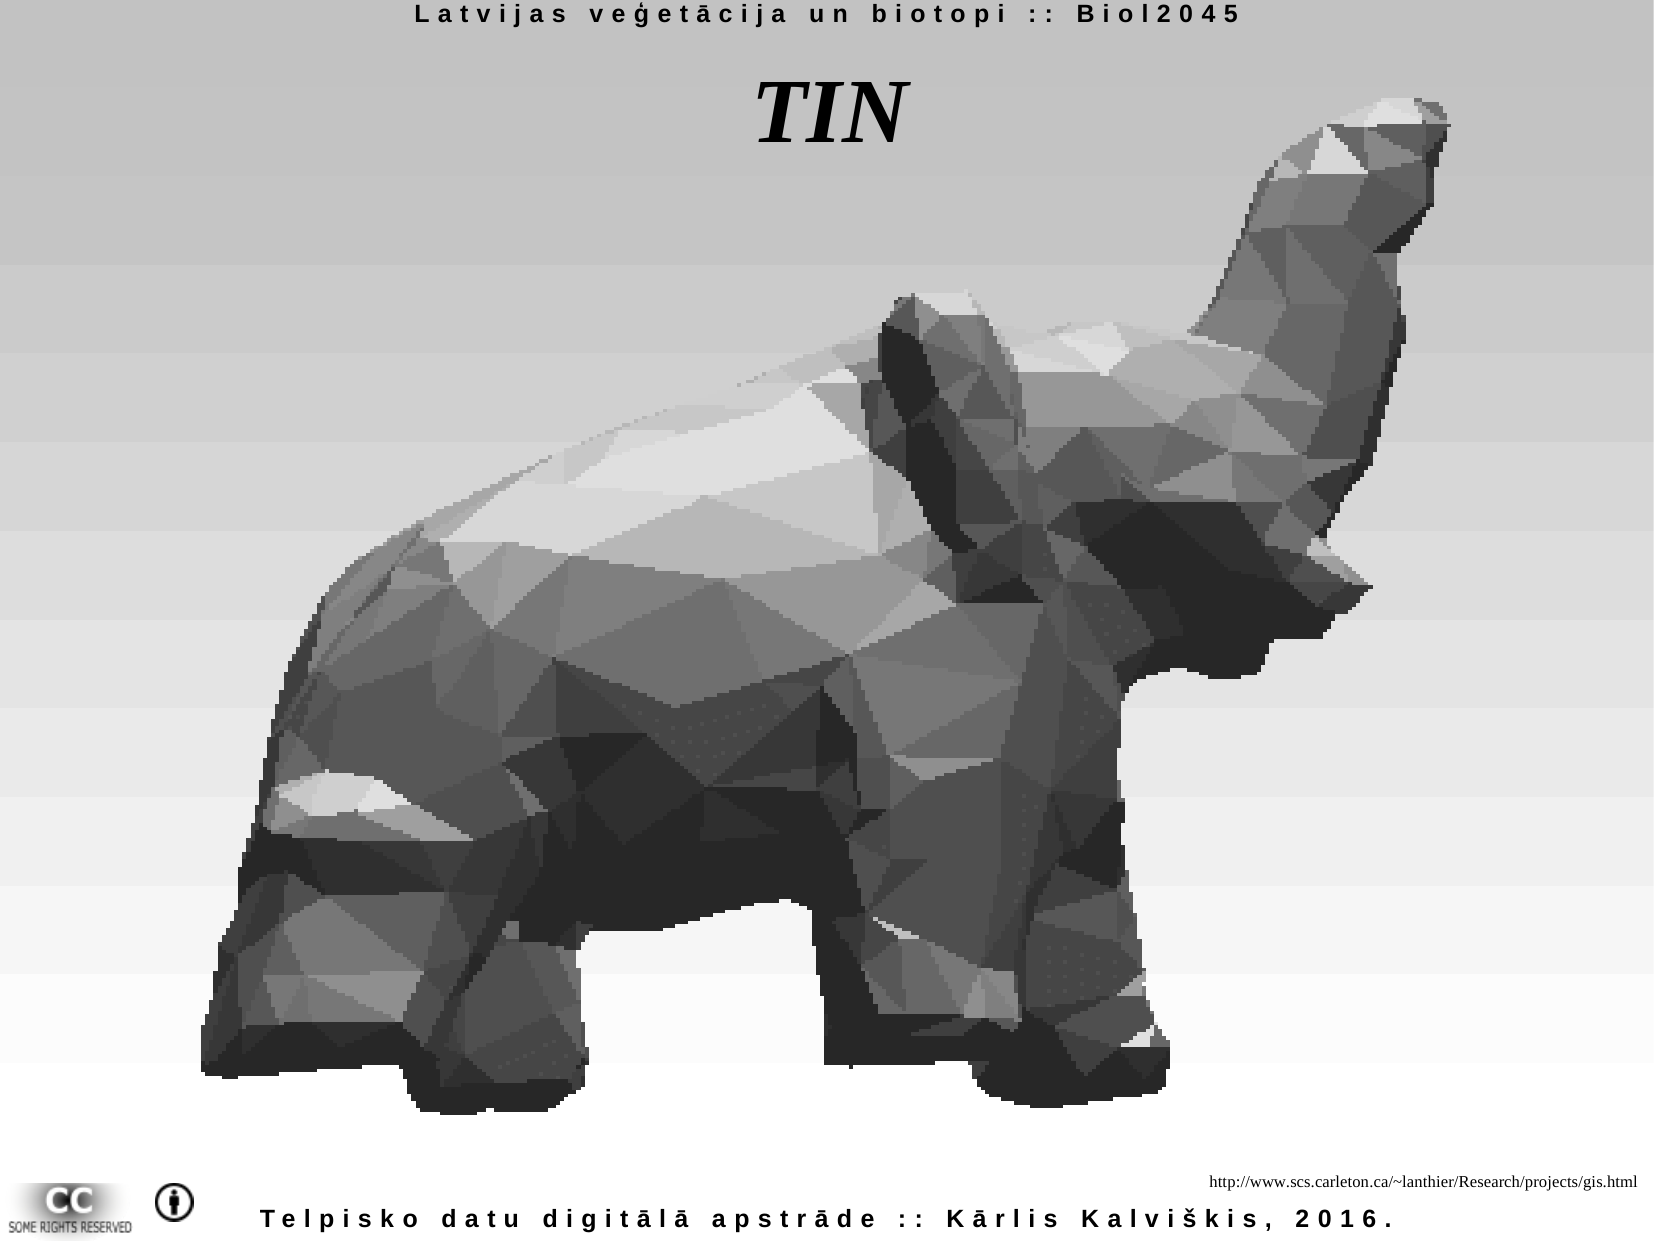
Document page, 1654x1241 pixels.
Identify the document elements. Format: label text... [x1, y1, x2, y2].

text_box http://www.scs.carleton.ca/~lanthier/Research/projects/gis.html [1194, 1165, 1650, 1199]
title TIN [34, 61, 1626, 296]
picture [0, 0, 1654, 1241]
